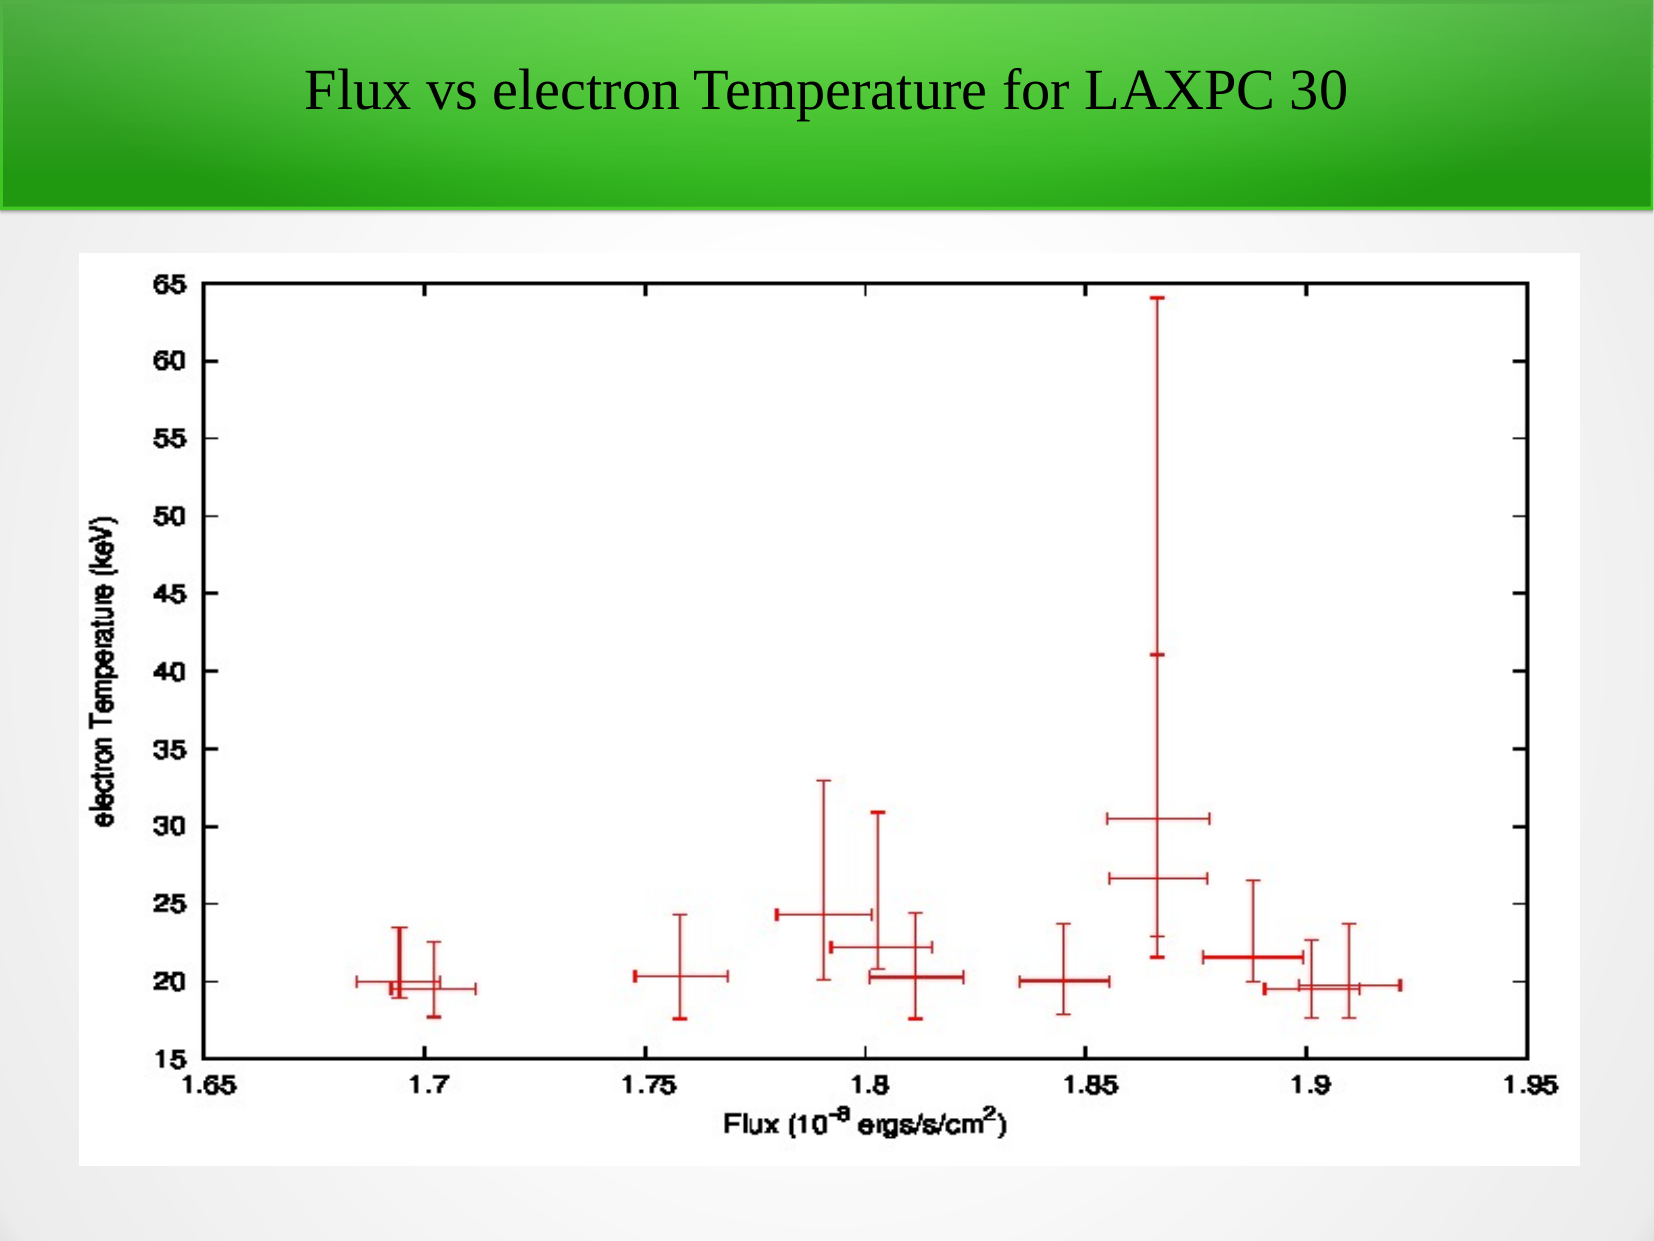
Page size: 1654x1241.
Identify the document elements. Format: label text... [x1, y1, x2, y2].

picture [79, 253, 1580, 1166]
title Flux vs electron Temperature for LAXPC 30 [82, 37, 1571, 142]
